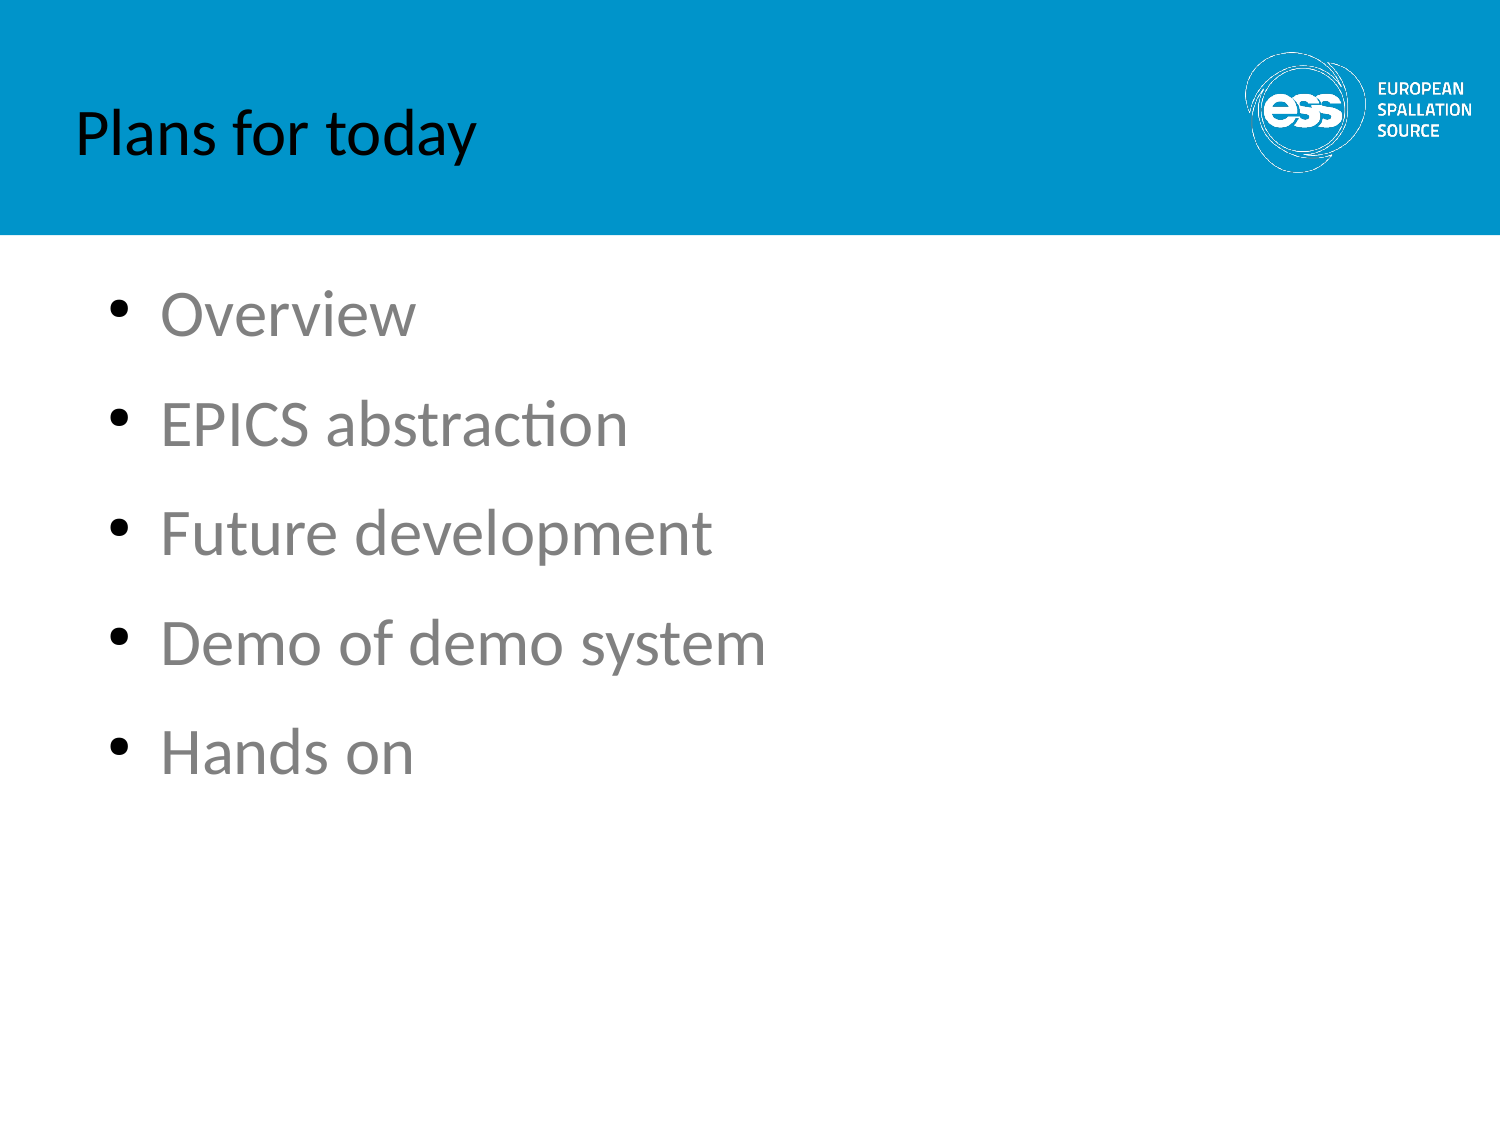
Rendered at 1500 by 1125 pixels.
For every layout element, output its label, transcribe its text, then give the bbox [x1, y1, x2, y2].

picture [1422, 125, 1428, 134]
picture [1409, 104, 1415, 115]
picture [1379, 83, 1385, 94]
picture [1389, 104, 1393, 115]
picture [1454, 83, 1458, 94]
picture [1432, 125, 1438, 136]
title Plans for today [75, 45, 1247, 233]
picture [1443, 86, 1450, 93]
picture [1418, 104, 1423, 115]
picture [1436, 104, 1444, 115]
list Overview EPICS abstraction Future development Demo of demo system Hands on [75, 262, 1426, 1005]
picture [1423, 83, 1430, 94]
picture [1398, 109, 1406, 115]
picture [1400, 83, 1407, 94]
picture [1264, 94, 1342, 127]
